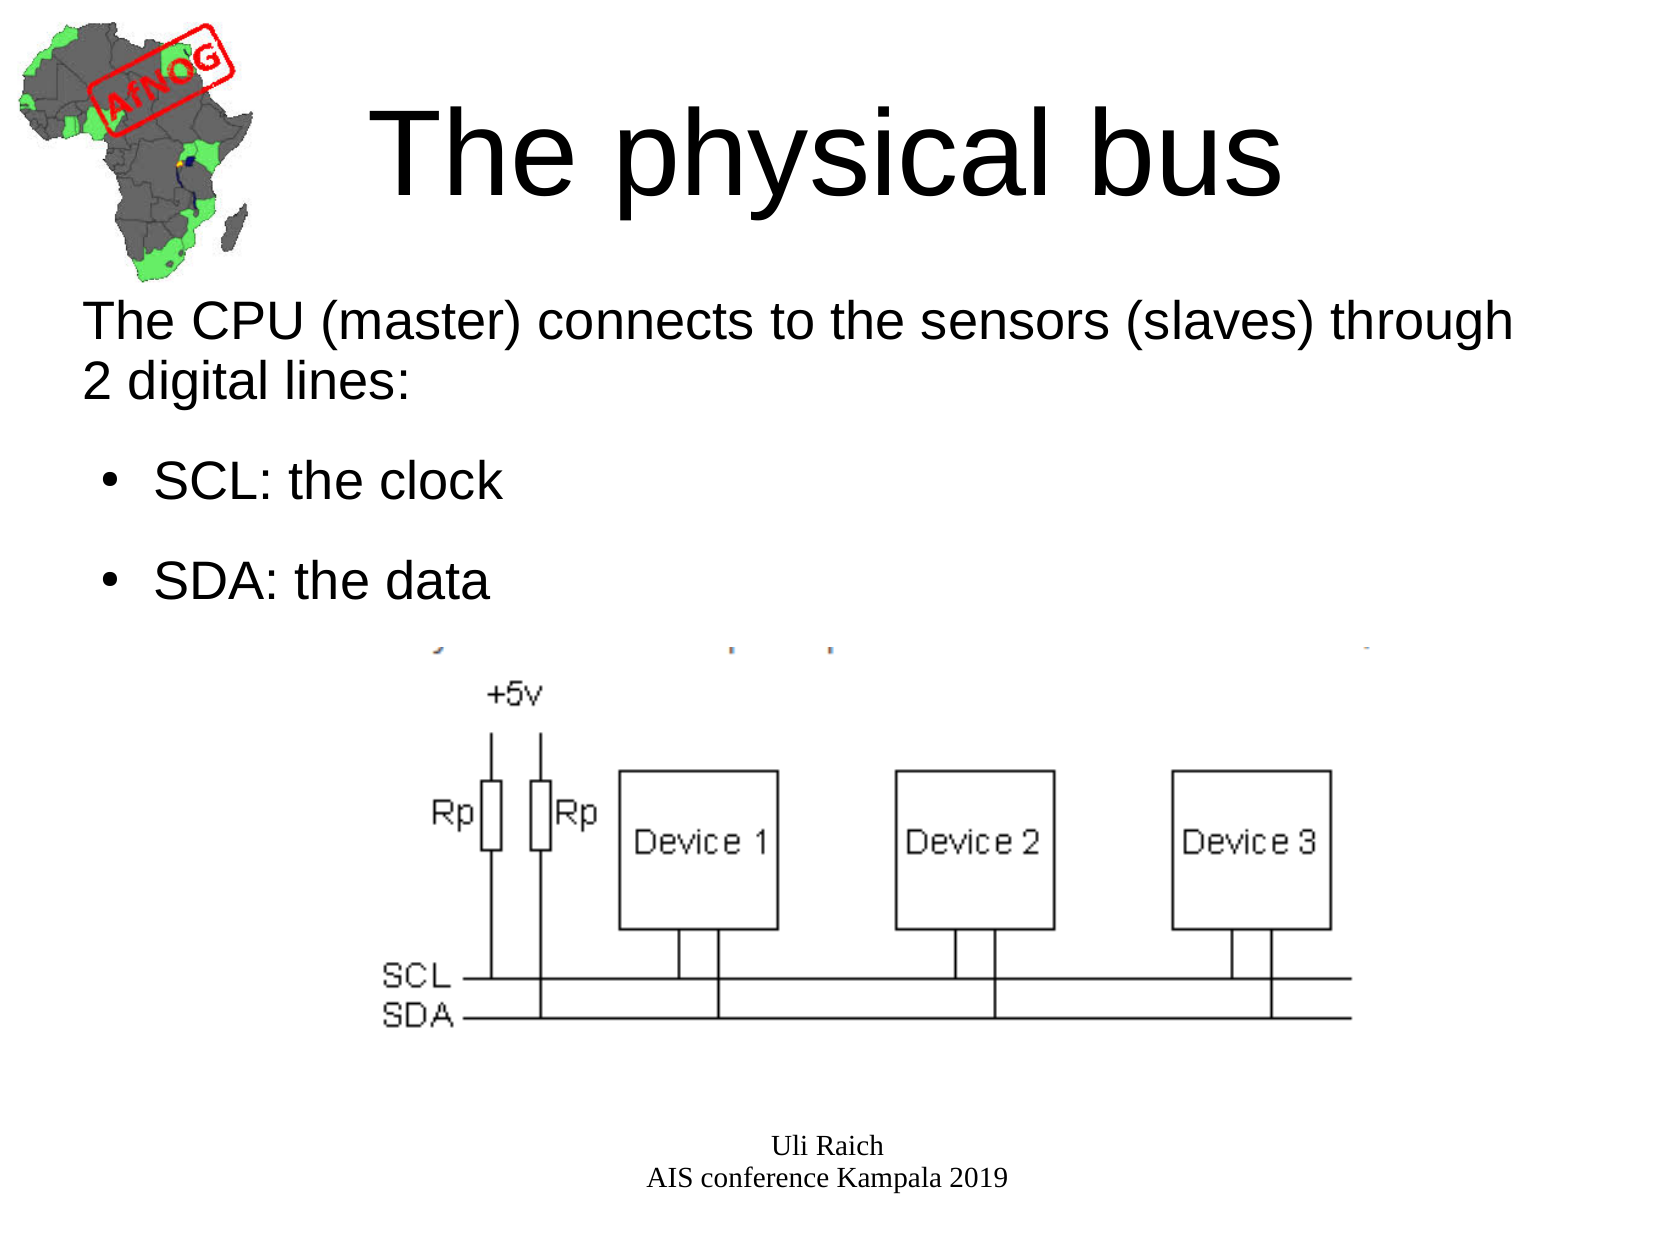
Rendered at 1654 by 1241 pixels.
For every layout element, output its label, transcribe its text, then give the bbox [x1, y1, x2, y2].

title The physical bus [82, 49, 1571, 257]
list The CPU (master) connects to the sensors (slaves) through 2 digital lines: SCL: the clock SDA: the data [82, 290, 1571, 1010]
picture [360, 647, 1471, 1051]
picture [9, 0, 259, 291]
